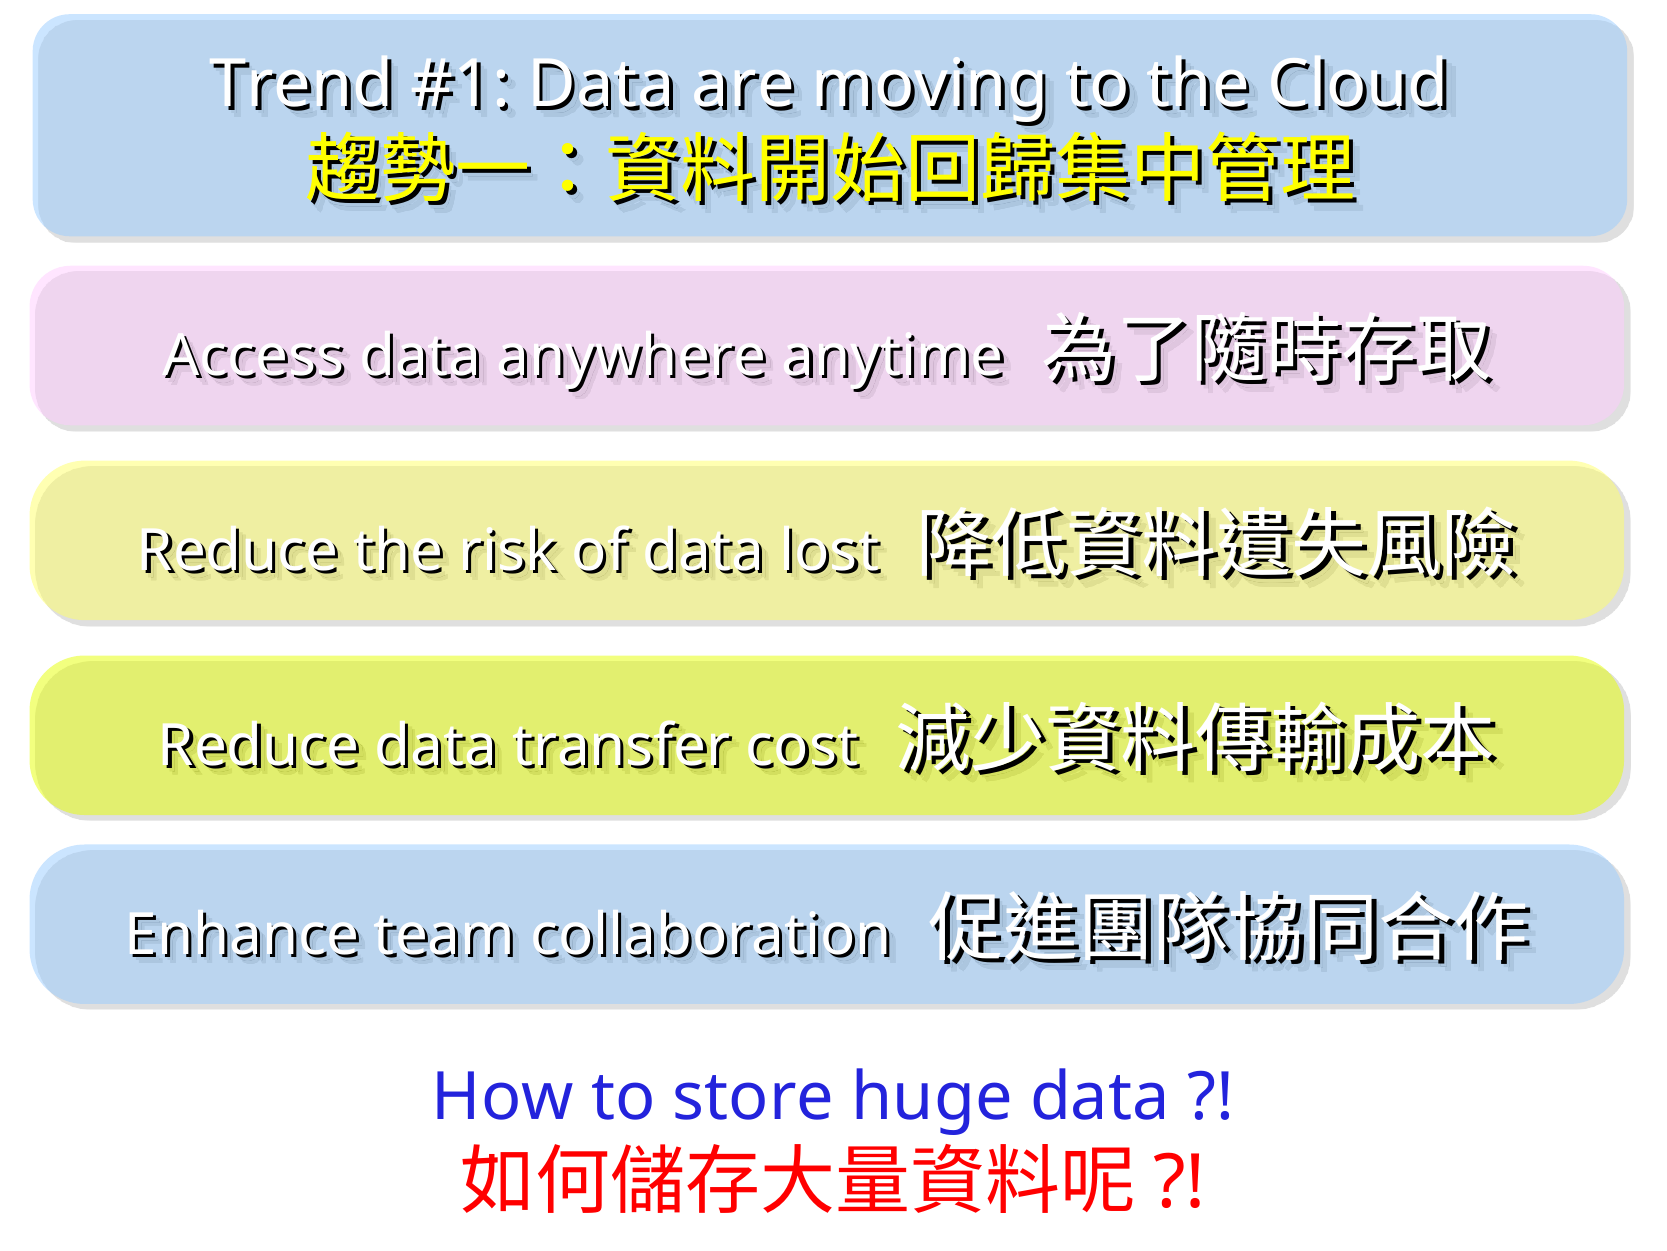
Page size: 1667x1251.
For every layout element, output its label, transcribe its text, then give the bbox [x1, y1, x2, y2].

text_box Reduce the risk of data lost 降低資料遺失風險 [29, 460, 1625, 621]
text_box How to store huge data ?! 如何儲存大量資料呢?! [0, 1045, 1667, 1231]
text_box Access data anywhere anytime 為了隨時存取 [29, 265, 1625, 426]
text_box Trend #1: Data are moving to the Cloud 趨勢一：資料開始回歸集中管理 [32, 14, 1628, 237]
text_box Reduce data transfer cost 減少資料傳輸成本 [29, 655, 1625, 816]
text_box Enhance team collaboration 促進團隊協同合作 [29, 844, 1625, 1004]
